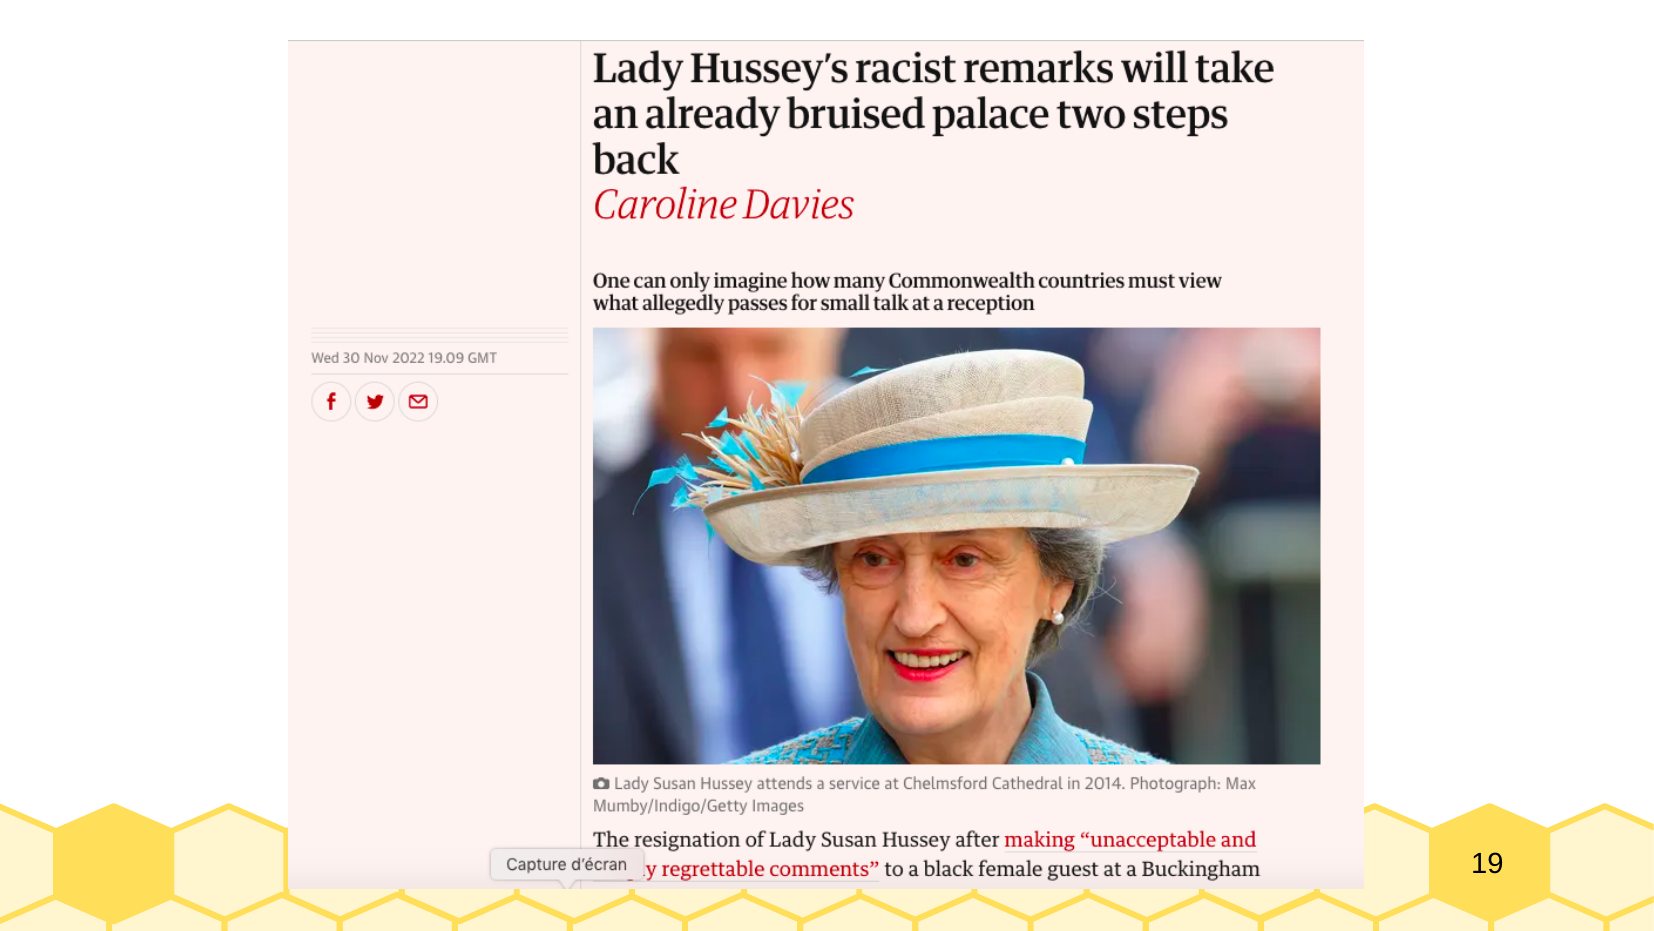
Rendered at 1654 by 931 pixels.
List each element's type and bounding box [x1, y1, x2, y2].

picture [288, 40, 1364, 889]
